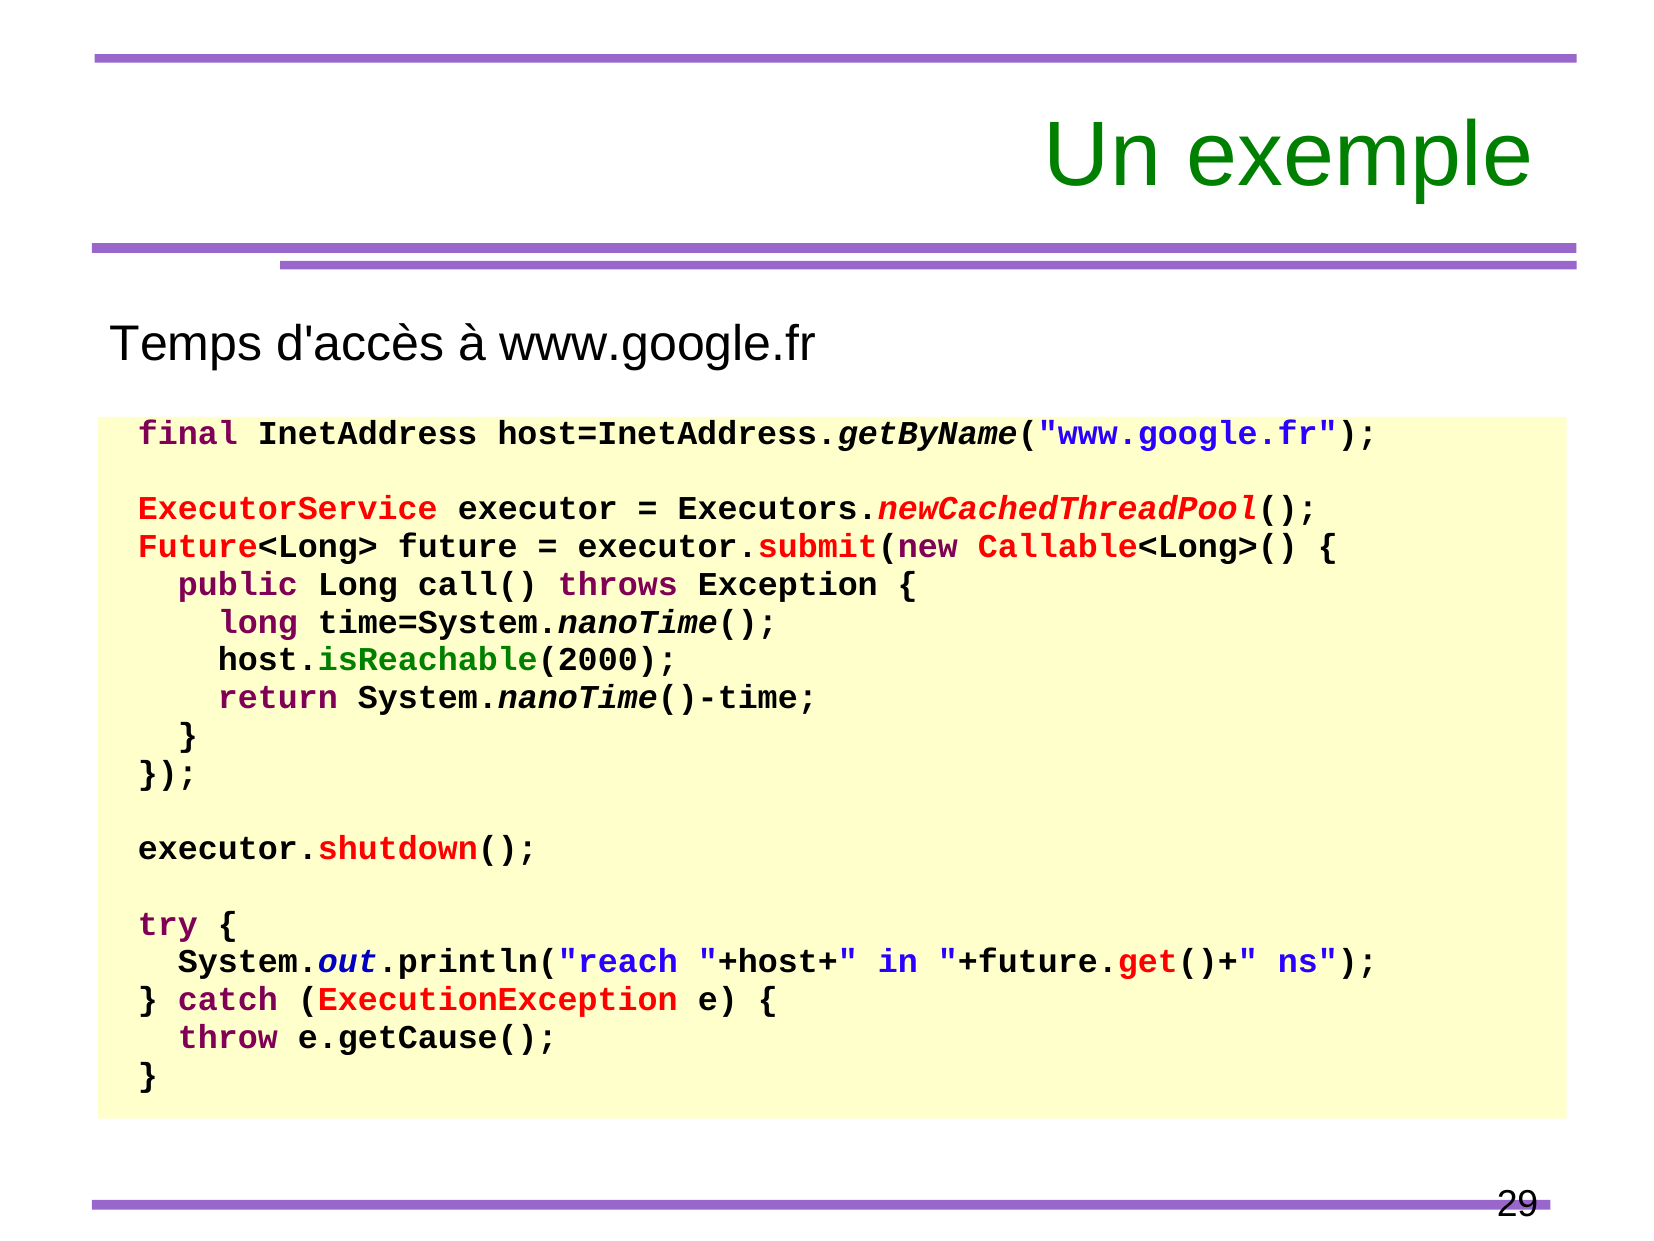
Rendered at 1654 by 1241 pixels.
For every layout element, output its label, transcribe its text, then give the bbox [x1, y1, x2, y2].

list Temps d'accès à www.google.fr [92, 315, 1563, 396]
text_box final InetAddress host=InetAddress.getByName("www.google.fr"); ExecutorService executor = Executors.newCachedThreadPool(); Future<Long> future = executor.submit(new Callable<Long>() { public Long call() throws Exception { long time=System.nanoTime(); host.isReachable(2000); return System.nanoTime()-time; } }); executor.shutdown(); try { System.out.println("reach "+host+" in "+future.get()+" ns"); } catch (ExecutionException e) { throw e.getCause(); } [97, 416, 1567, 1119]
title Un exemple [121, 49, 1534, 257]
